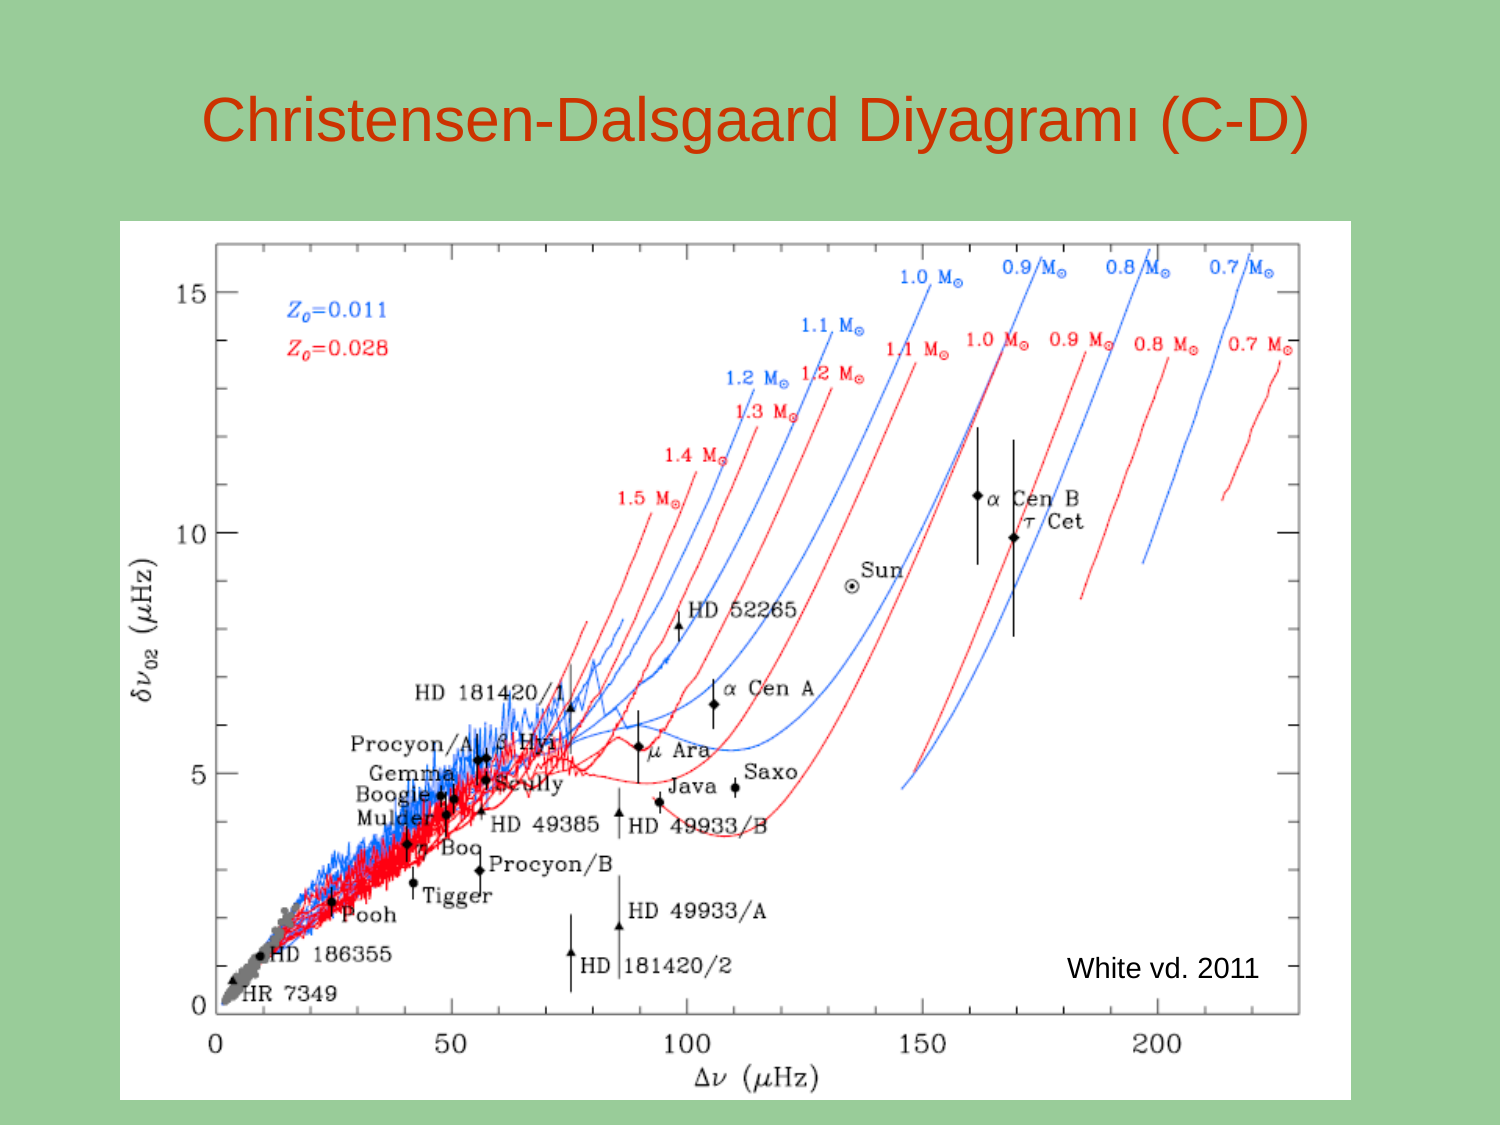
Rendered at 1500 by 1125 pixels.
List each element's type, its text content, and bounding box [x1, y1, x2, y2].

text_box White vd. 2011 [1005, 945, 1276, 993]
title Christensen-Dalsgaard Diyagramı (C-D) [120, 29, 1395, 211]
picture [120, 221, 1351, 1100]
